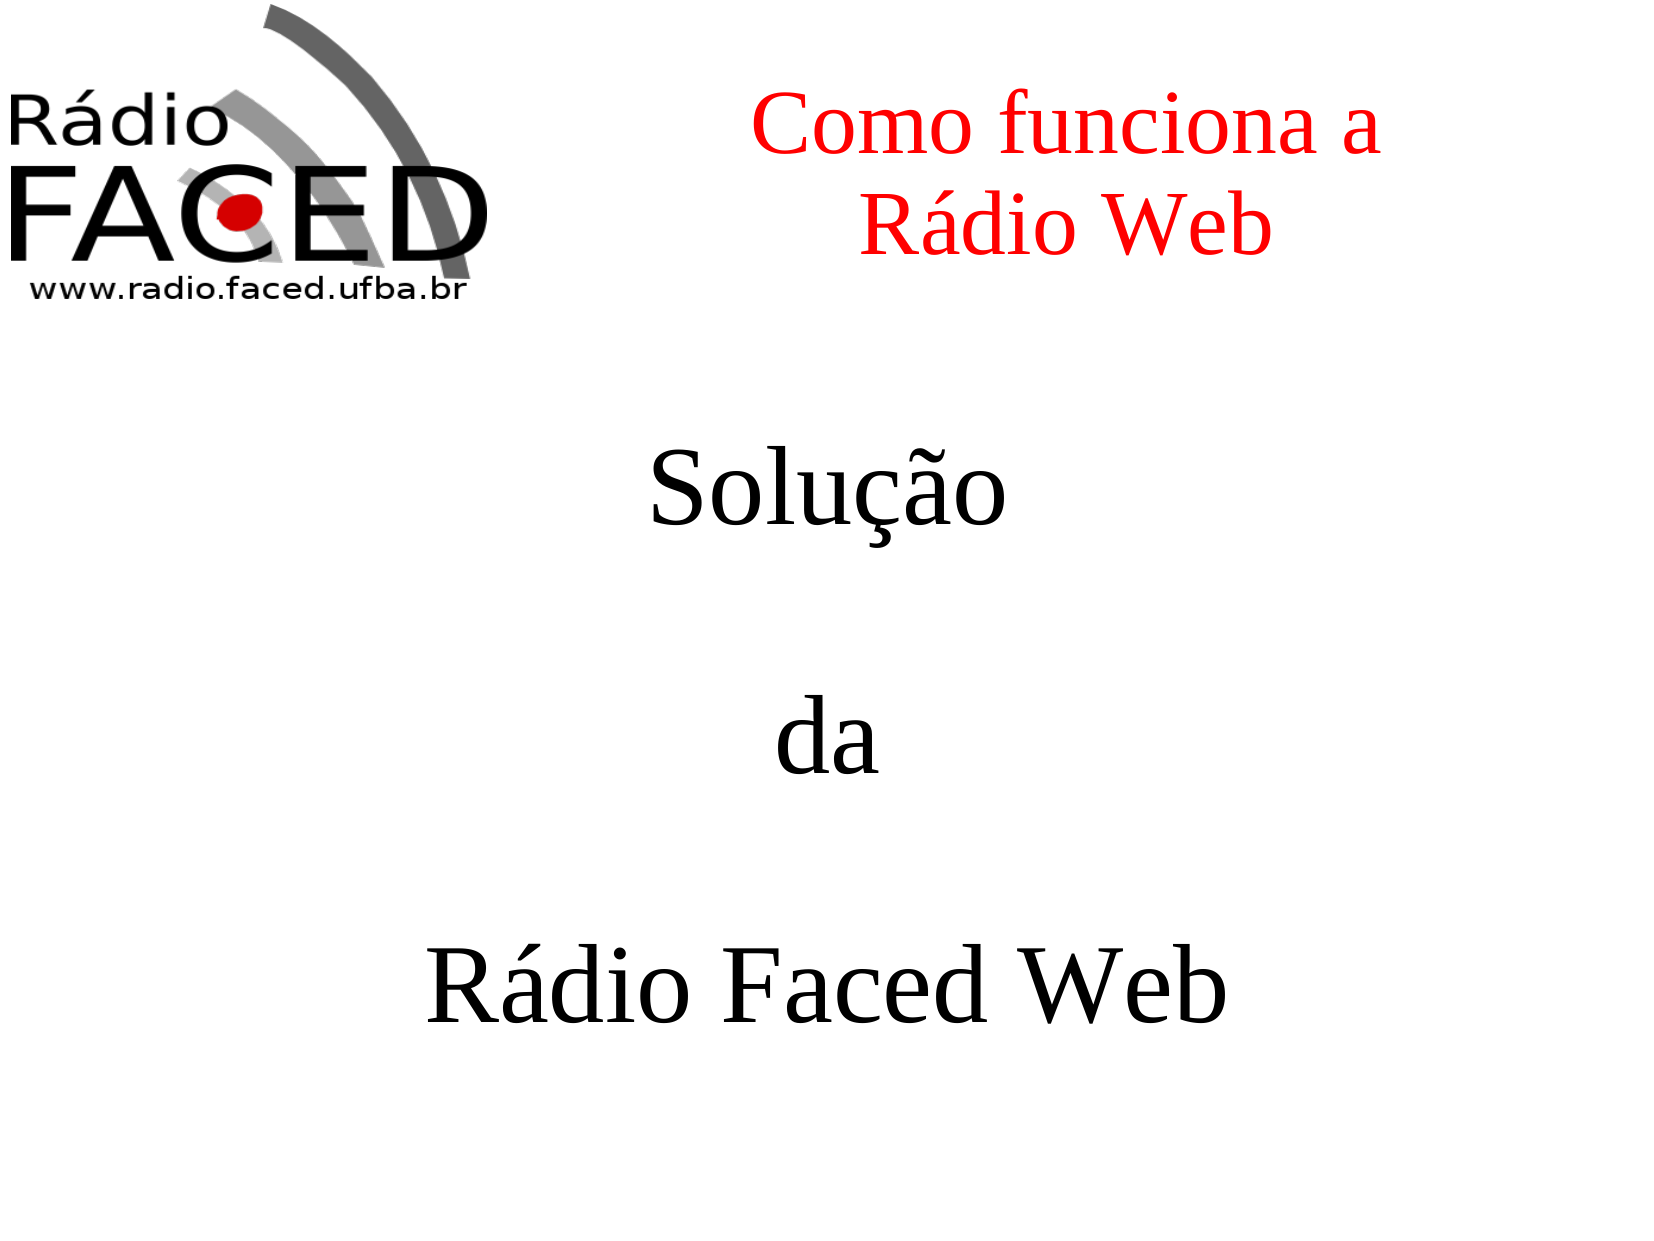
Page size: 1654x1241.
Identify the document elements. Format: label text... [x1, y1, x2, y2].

text_box Solução da Rádio Faced Web [121, 344, 1534, 1127]
picture [11, 4, 487, 306]
title Como funciona a Rádio Web [542, 61, 1592, 284]
